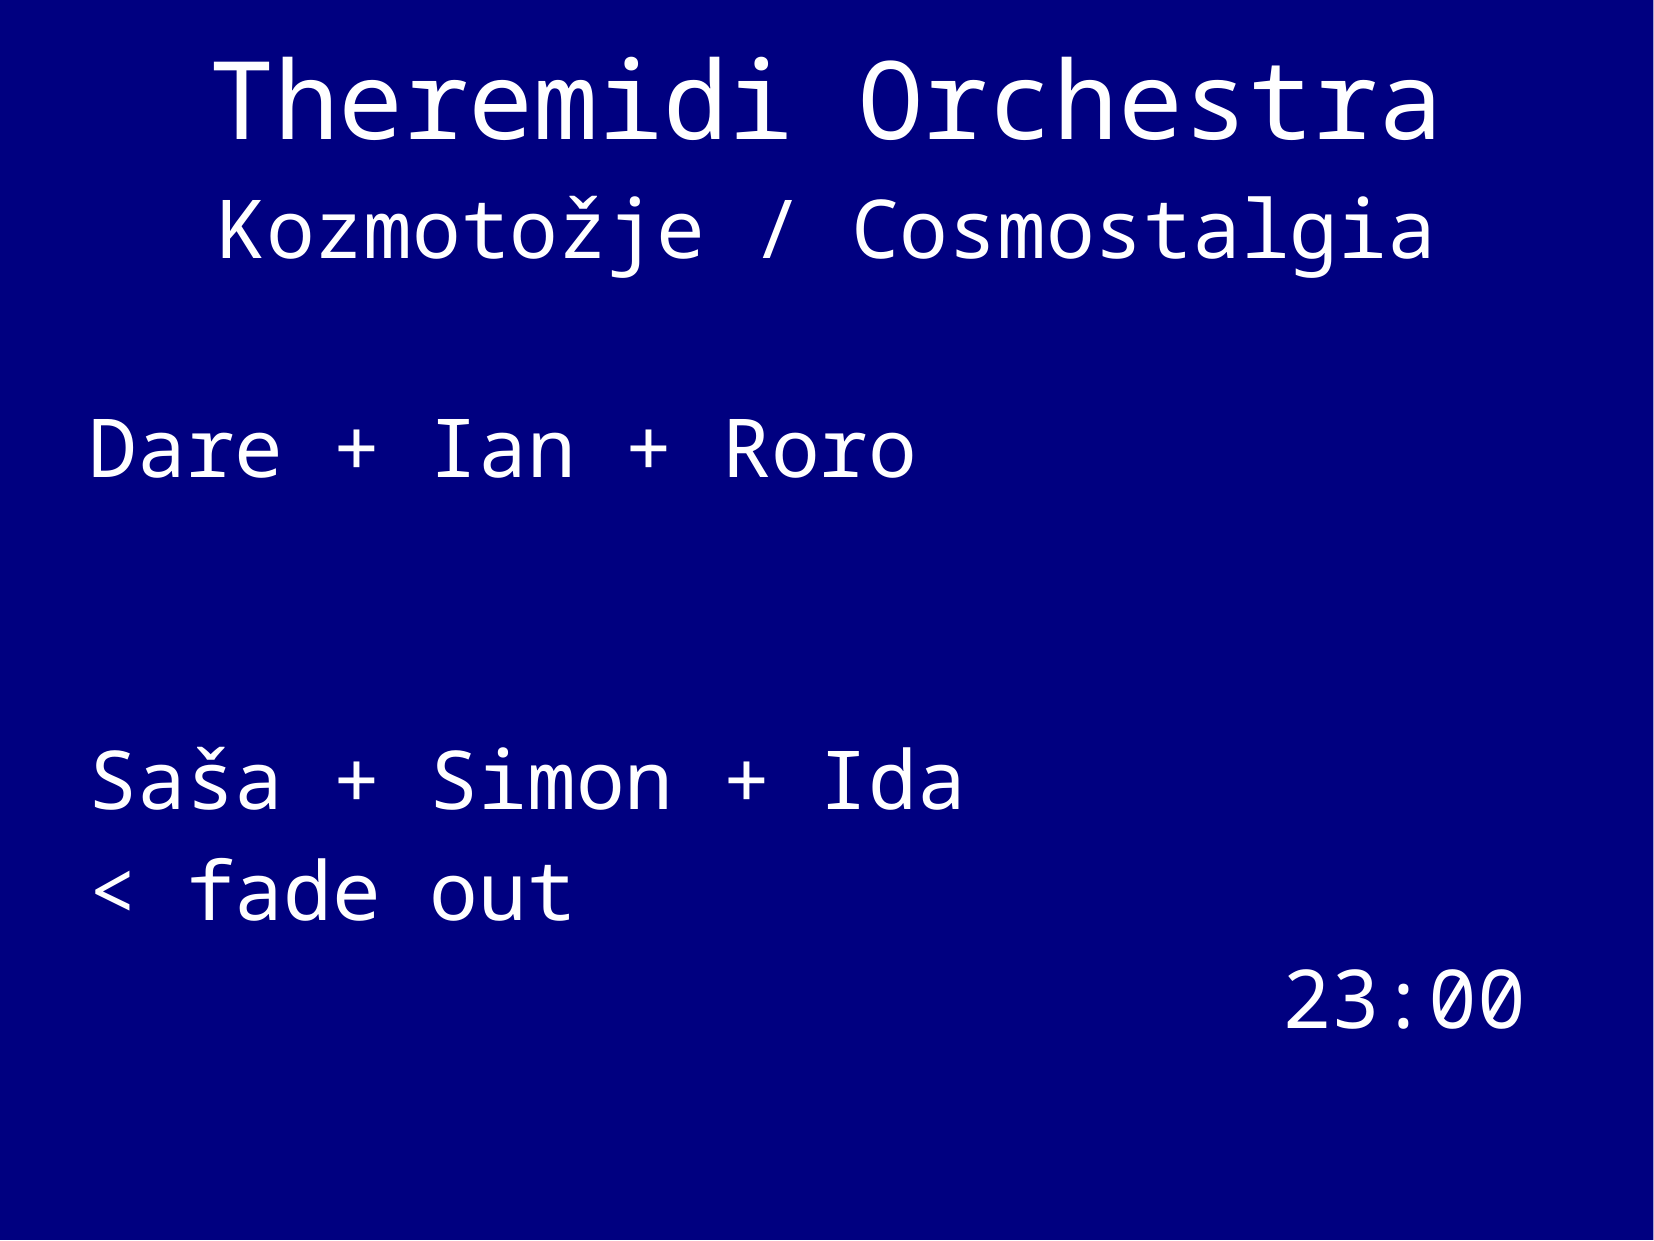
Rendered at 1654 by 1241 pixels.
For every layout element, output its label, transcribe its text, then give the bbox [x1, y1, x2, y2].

subtitle Dare + Ian + Roro Saša + Simon + Ida < fade out [88, 272, 1566, 1063]
text_box 23:00 [1282, 900, 1620, 1096]
title Theremidi Orchestra Kozmotožje / Cosmostalgia [82, 49, 1571, 257]
